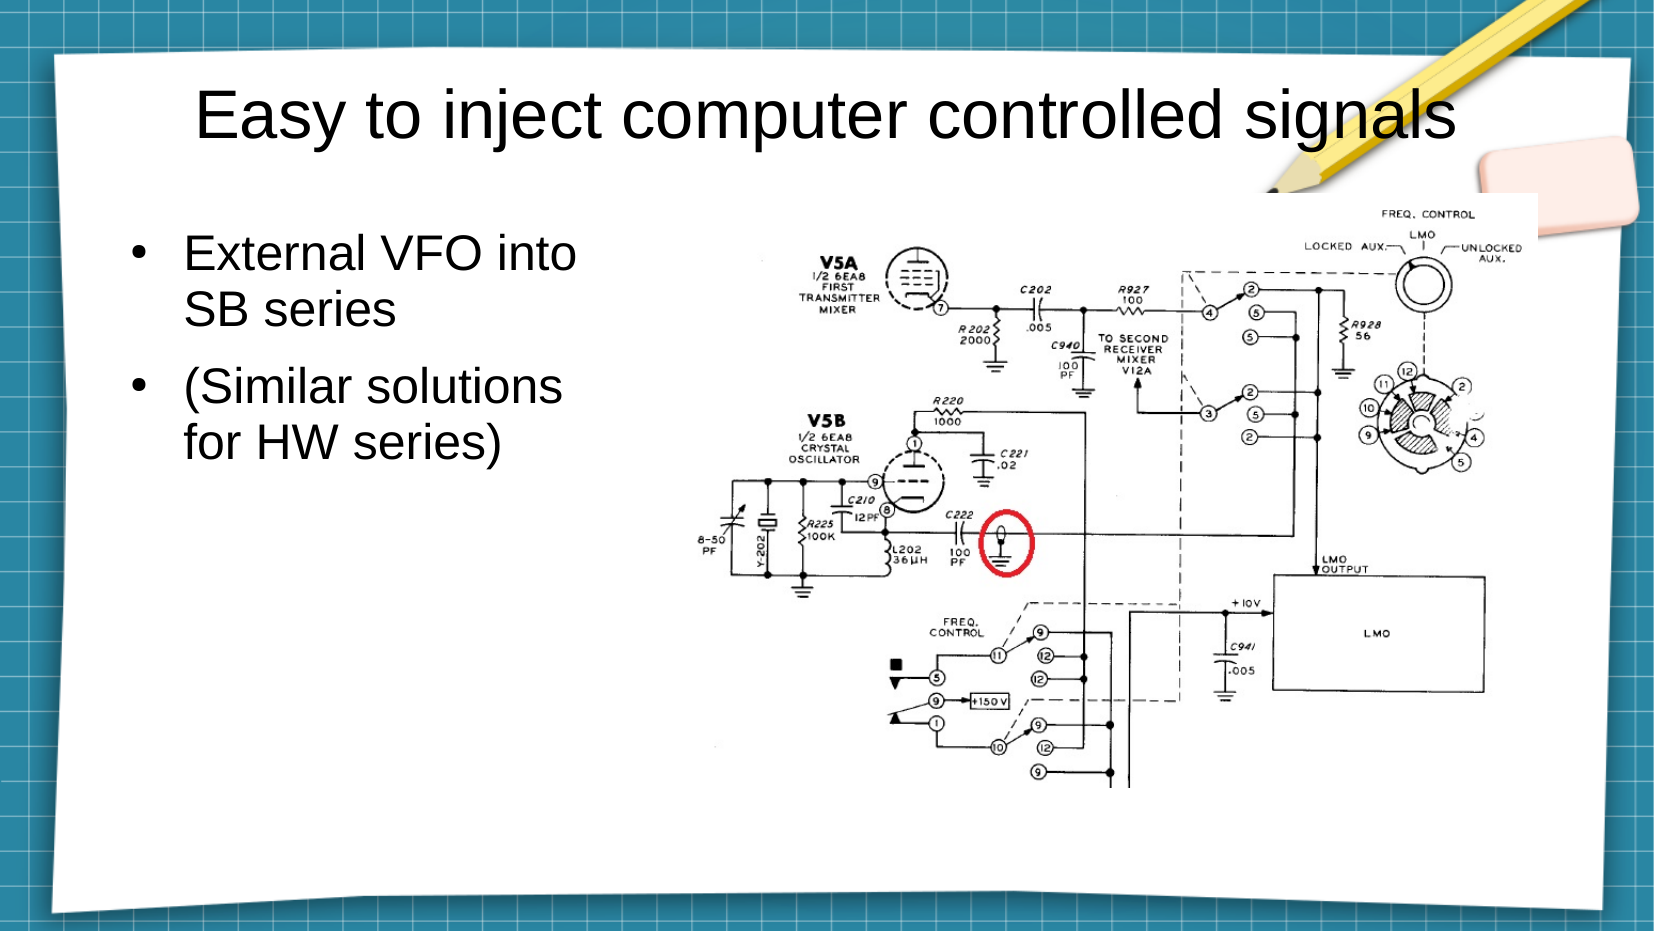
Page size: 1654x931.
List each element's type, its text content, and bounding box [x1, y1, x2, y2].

picture [0, 0, 1654, 931]
title Easy to inject computer controlled signals [82, 37, 1571, 193]
list External VFO into SB series (Similar solutions for HW series) [112, 225, 601, 765]
